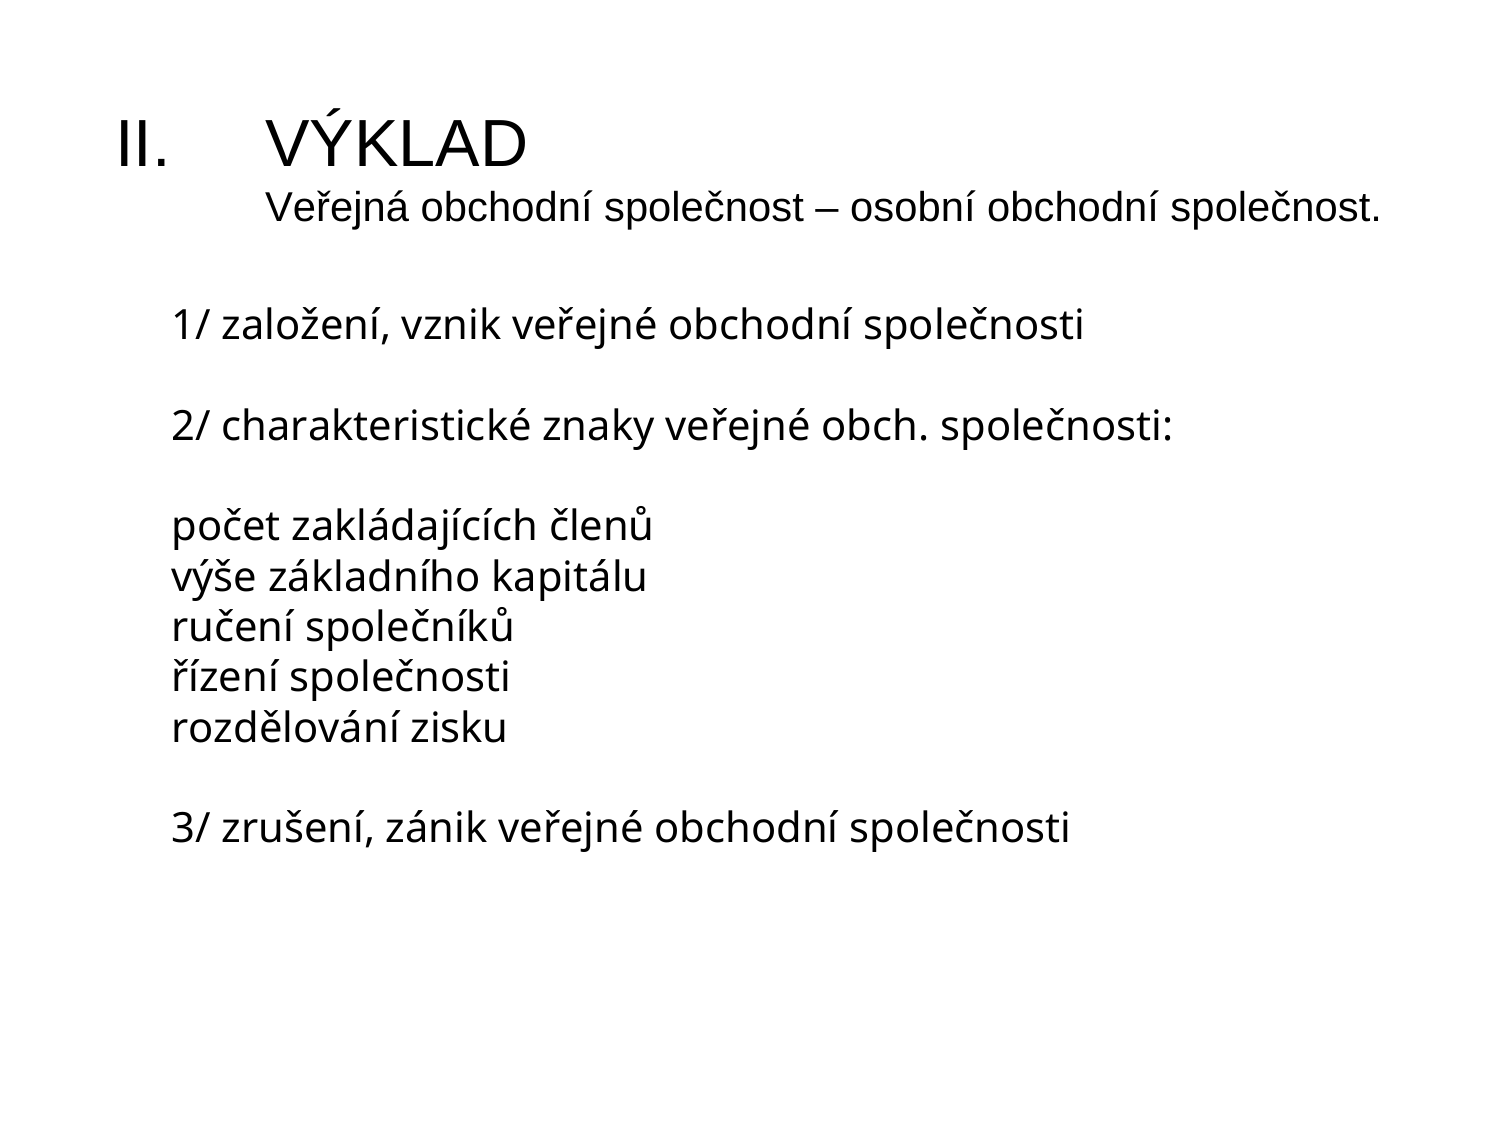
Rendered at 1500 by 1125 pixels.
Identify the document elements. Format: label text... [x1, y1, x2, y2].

list 1/ založení, vznik veřejné obchodní společnosti 2/ charakteristické znaky veřejné obch. společnosti: počet zakládajících členů výše základního kapitálu ručení společníků řízení společnosti rozdělování zisku 3/ zrušení, zánik veřejné obchodní společnosti [100, 299, 1425, 975]
title VÝKLAD Veřejná obchodní společnost – osobní obchodní společnost. [100, 49, 1425, 237]
